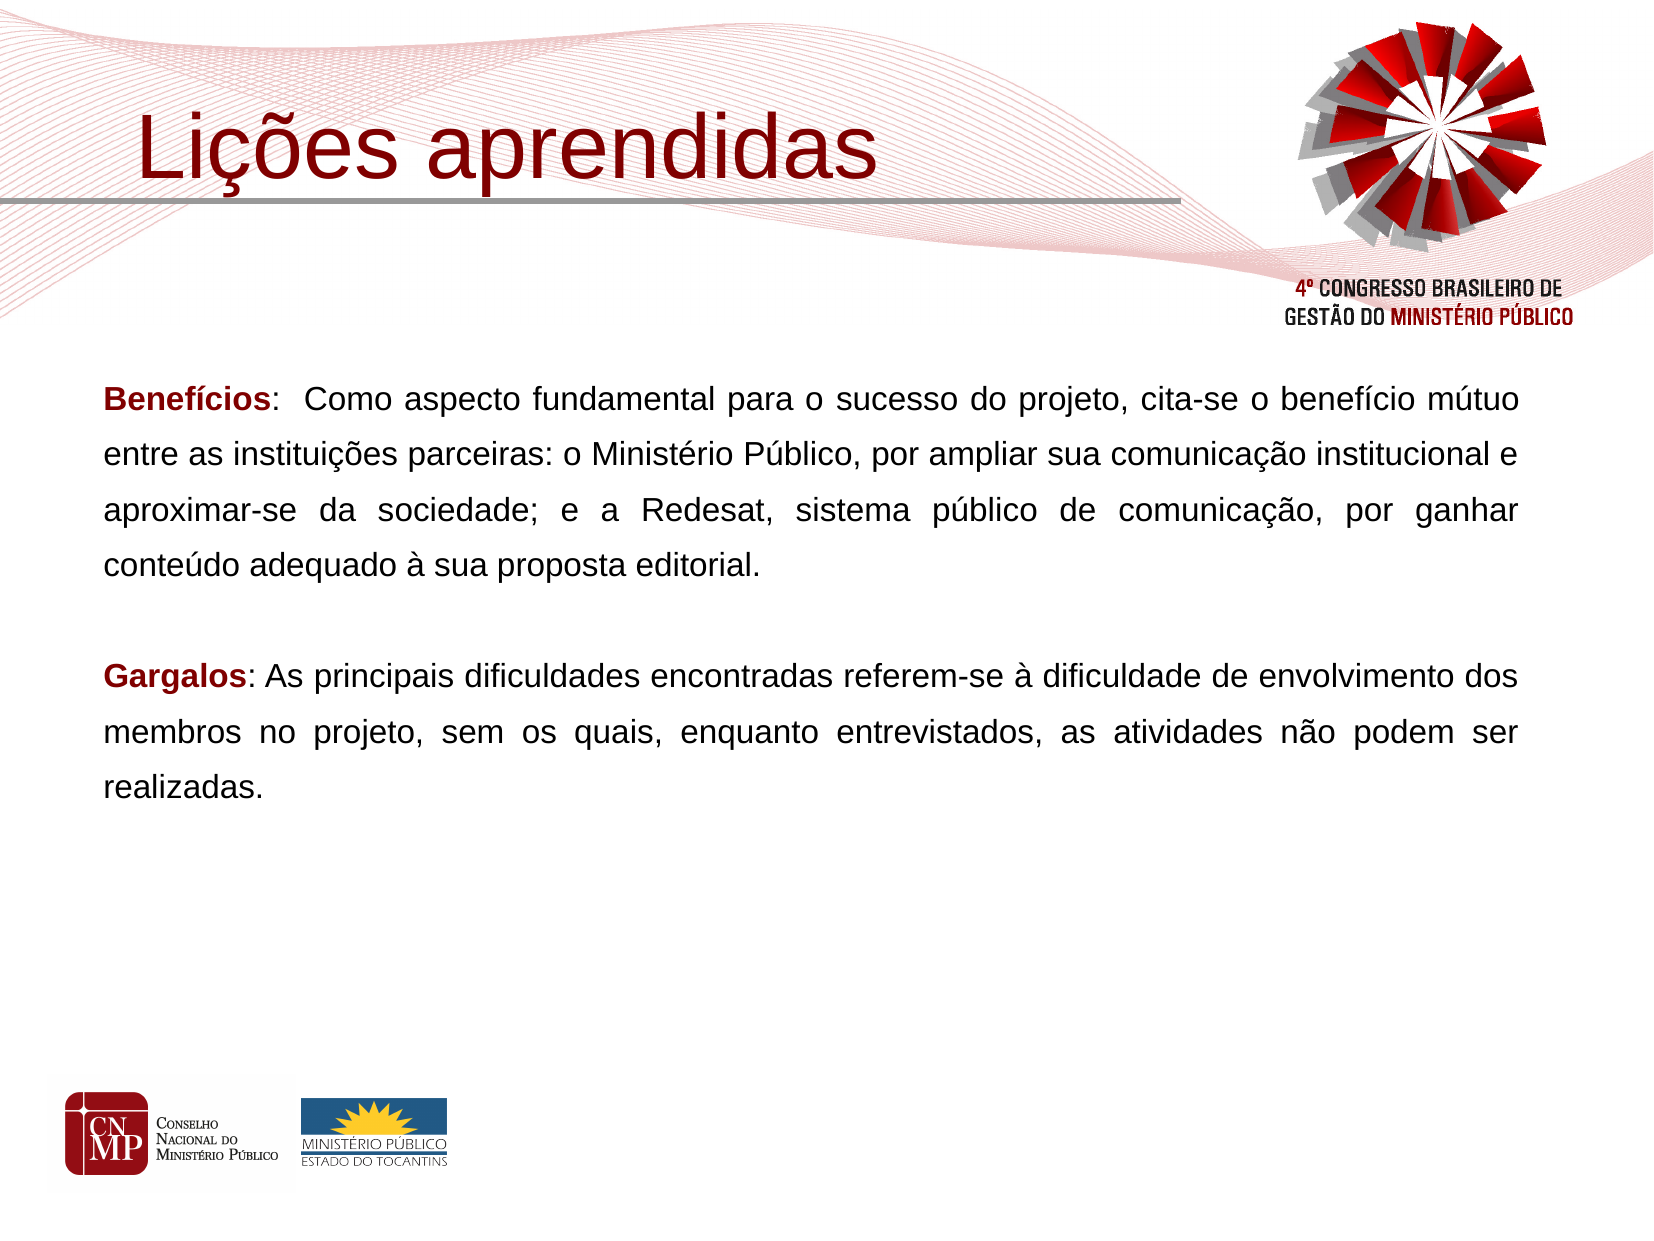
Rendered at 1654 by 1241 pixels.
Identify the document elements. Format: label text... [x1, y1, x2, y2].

picture [0, 9, 1654, 325]
text_box Benefícios: Como aspecto fundamental para o sucesso do projeto, cita-se o benefício mútuo entre as instituições parceiras: o Ministério Público, por ampliar sua comunicação institucional e aproximar-se da sociedade; e a Redesat, sistema público de comunicação, por ganhar conteúdo adequado à sua proposta editorial. Gargalos: As principais dificuldades encontradas referem-se à dificuldade de envolvimento dos membros no projeto, sem os quais, enquanto entrevistados, as atividades não podem ser realizadas. [88, 354, 1536, 912]
text_box Lições aprendidas [35, 88, 981, 206]
picture [301, 1098, 447, 1166]
picture [47, 1074, 296, 1193]
